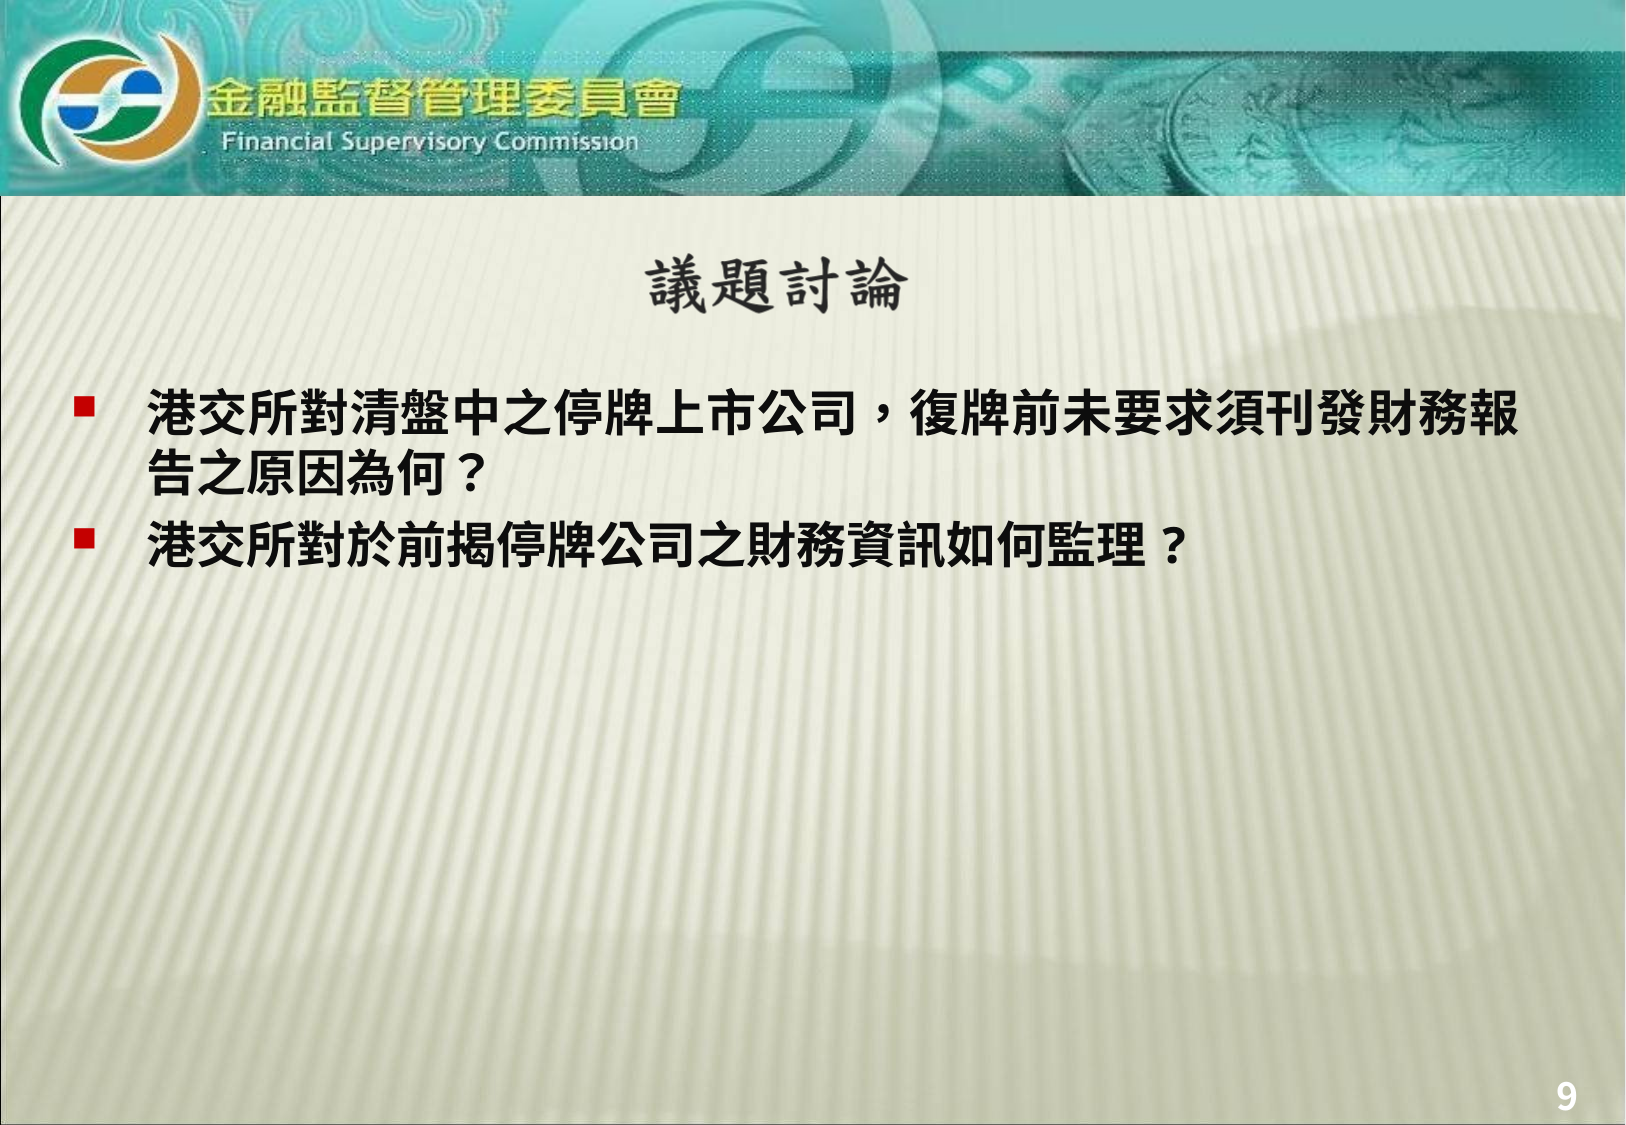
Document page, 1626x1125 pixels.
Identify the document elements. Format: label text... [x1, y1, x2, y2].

subtitle 港交所對清盤中之停牌上市公司，復牌前未要求須刊發財務報告之原因為何？ 港交所對於前揭停牌公司之財務資訊如何監理? [56, 373, 1535, 953]
picture [0, 0, 1626, 1125]
